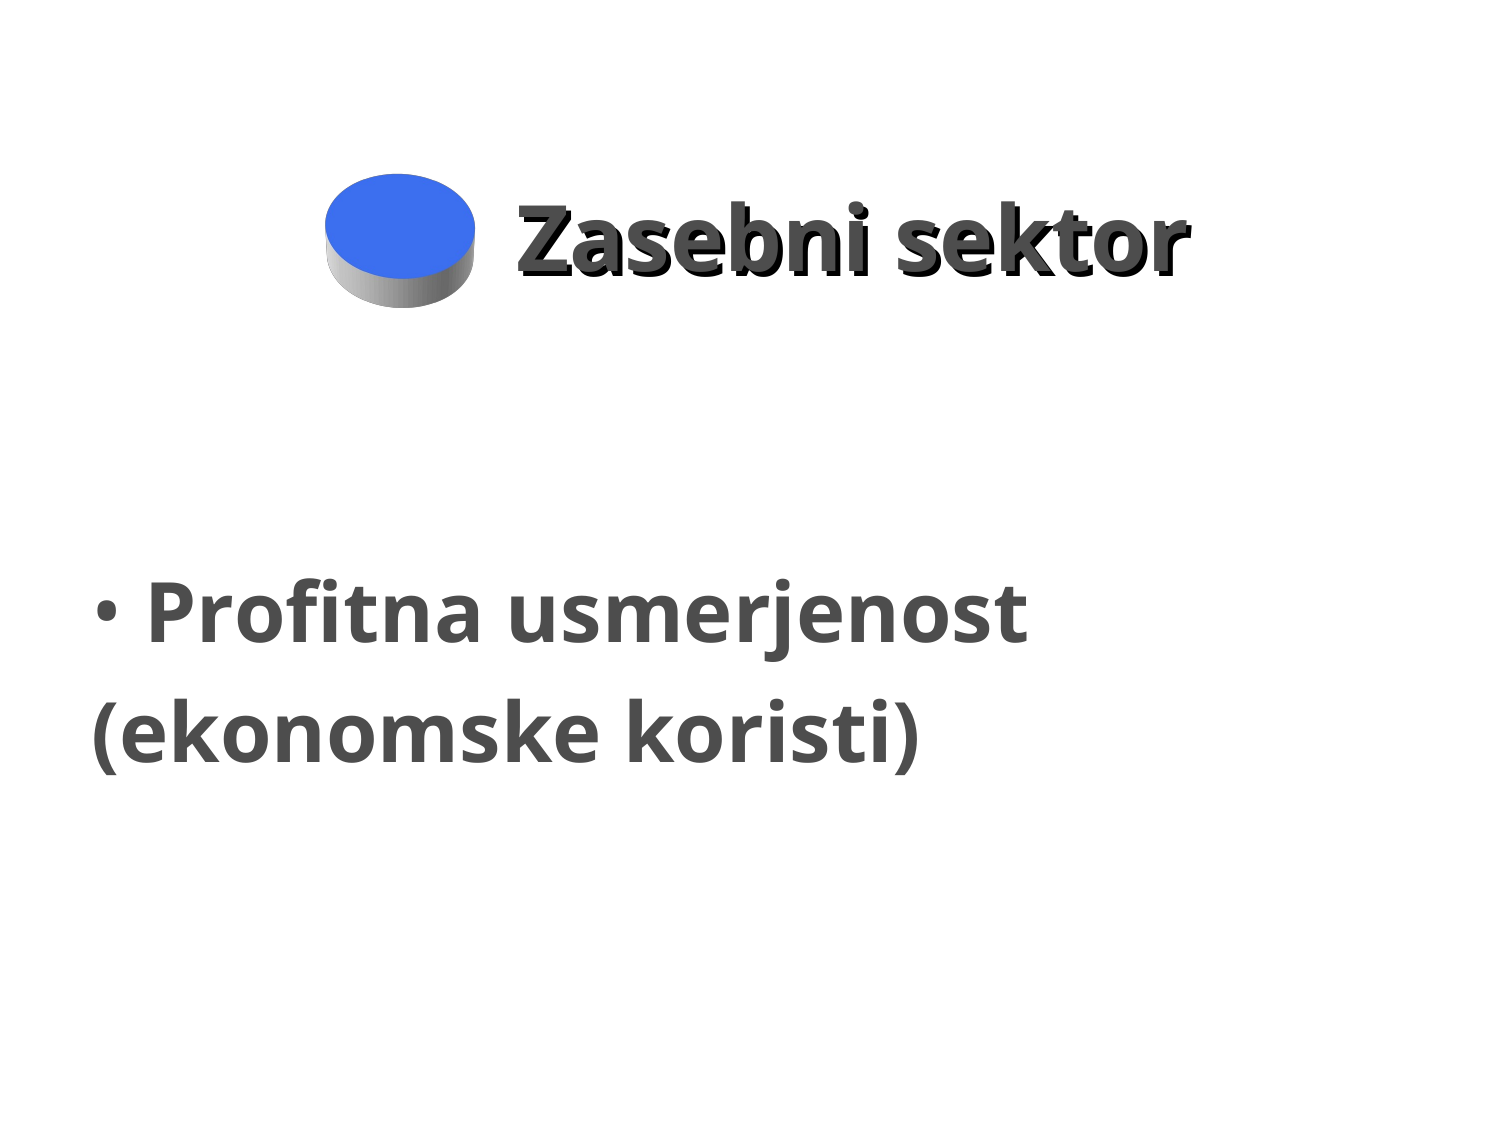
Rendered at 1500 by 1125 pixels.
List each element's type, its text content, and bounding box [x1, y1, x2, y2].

text_box Zasebni sektor [501, 172, 1375, 299]
text_box Profitna usmerjenost (ekonomske koristi) [76, 531, 1418, 787]
text_box [326, 175, 474, 278]
